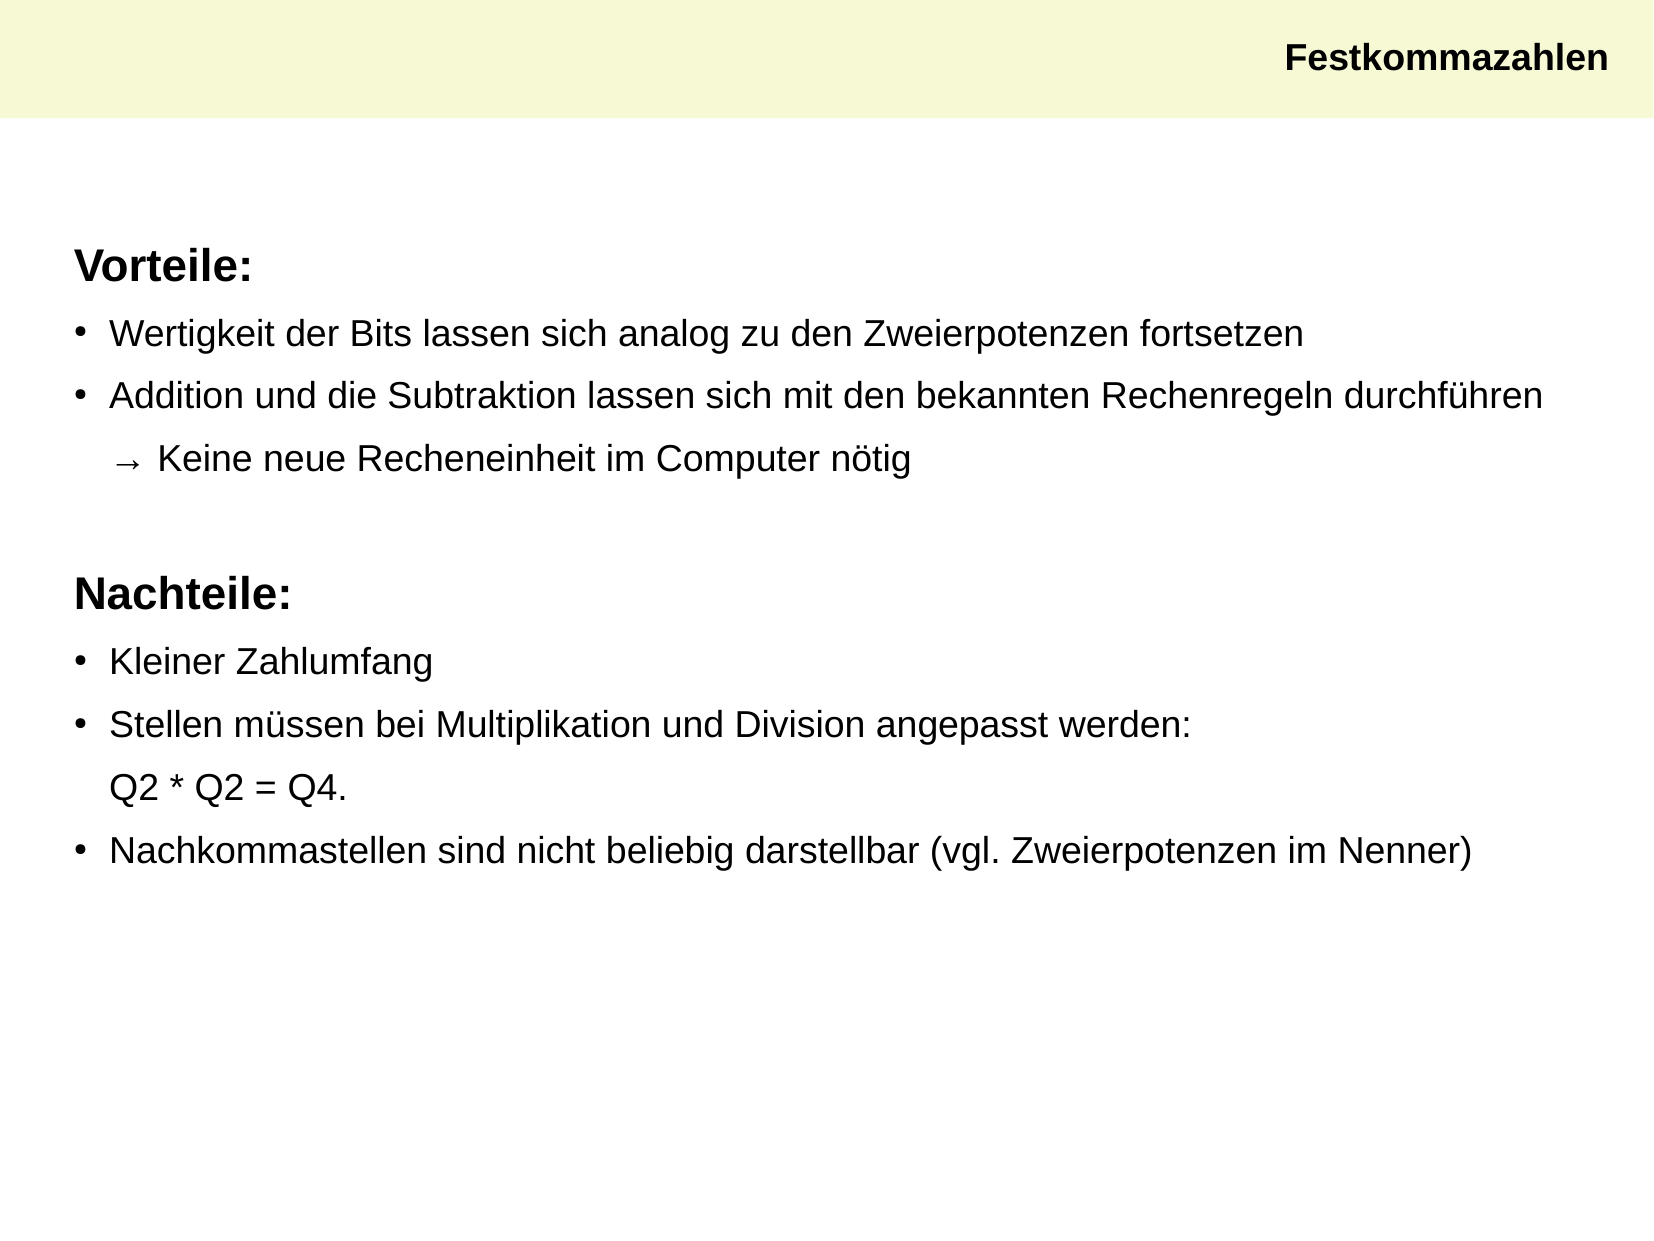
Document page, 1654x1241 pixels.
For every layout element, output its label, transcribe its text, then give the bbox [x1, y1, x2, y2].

text_box Festkommazahlen [708, 29, 1625, 129]
text_box Vorteile: Wertigkeit der Bits lassen sich analog zu den Zweierpotenzen fortsetzen Addition und die Subtraktion lassen sich mit den bekannten Rechenregeln durchführen → Keine neue Recheneinheit im Computer nötig Nachteile: Kleiner Zahlumfang Stellen müssen bei Multiplikation und Division angepasst werden: Q2 * Q2 = Q4. Nachkommastellen sind nicht beliebig darstellbar (vgl. Zweierpotenzen im Nenner) [59, 206, 1625, 940]
text_box [0, 0, 1654, 119]
